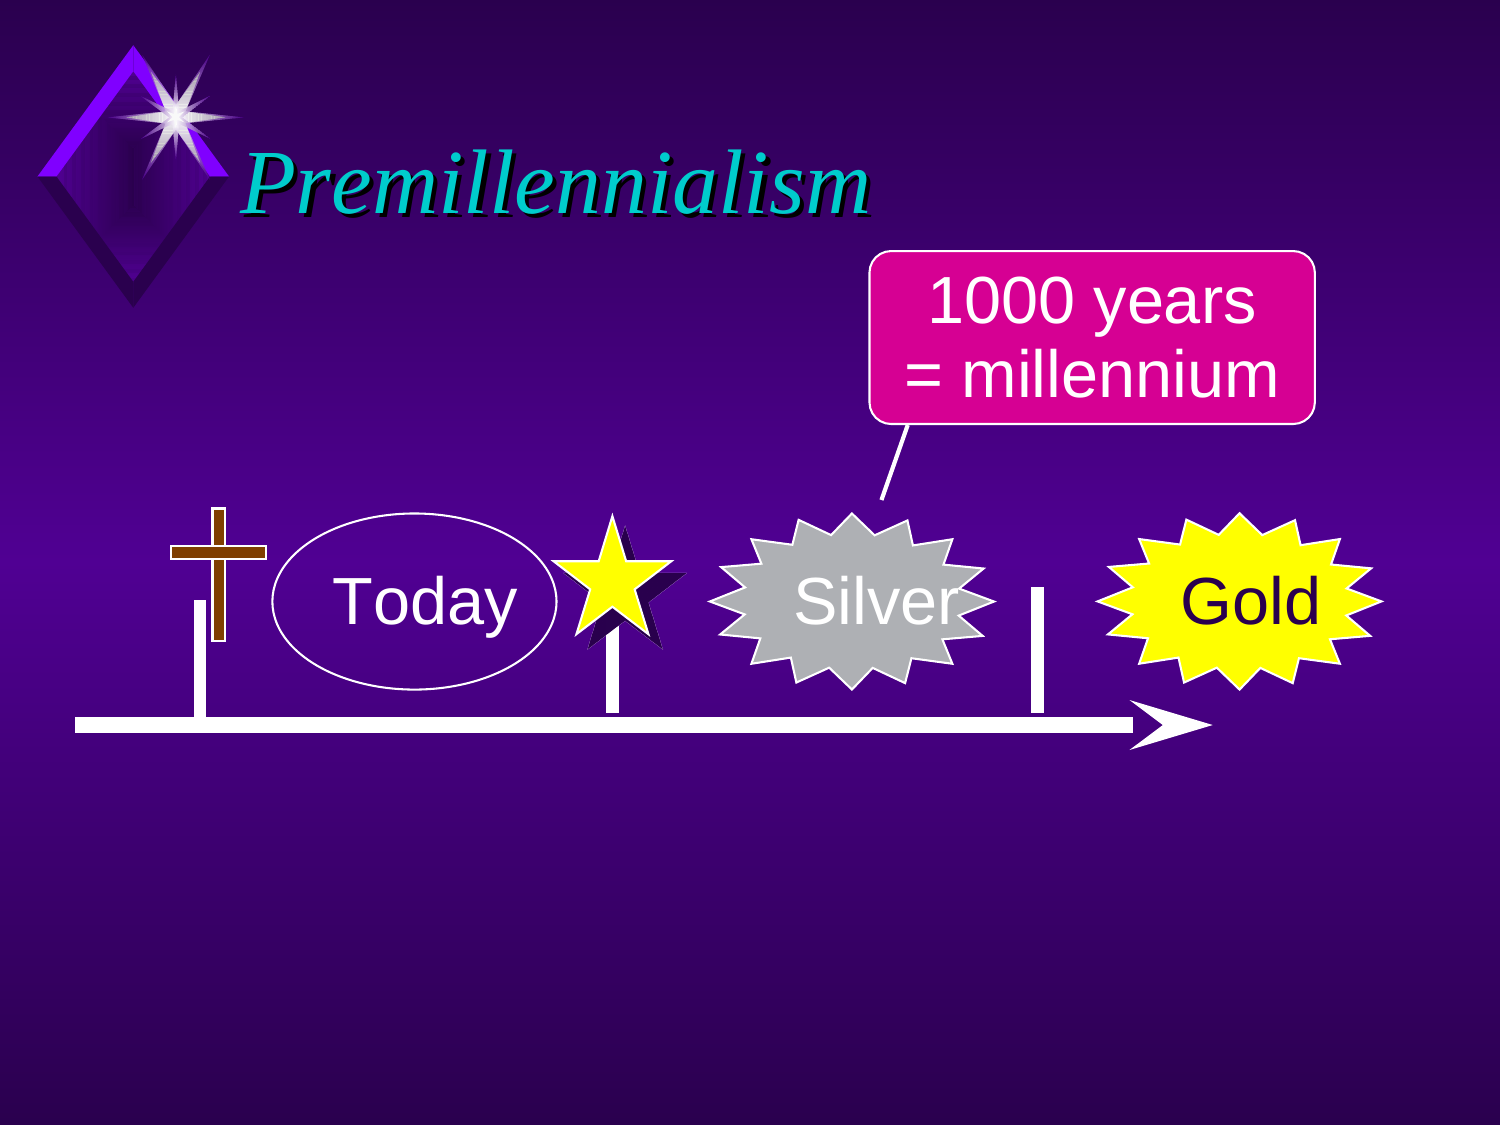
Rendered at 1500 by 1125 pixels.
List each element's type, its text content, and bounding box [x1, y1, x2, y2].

text_box [171, 508, 267, 642]
text_box Gold [1097, 513, 1382, 690]
text_box [553, 516, 672, 635]
text_box Silver [709, 513, 995, 690]
text_box 1000 years = millennium [869, 251, 1315, 425]
text_box Today [272, 513, 557, 690]
title Premillennialism [224, 78, 1388, 288]
